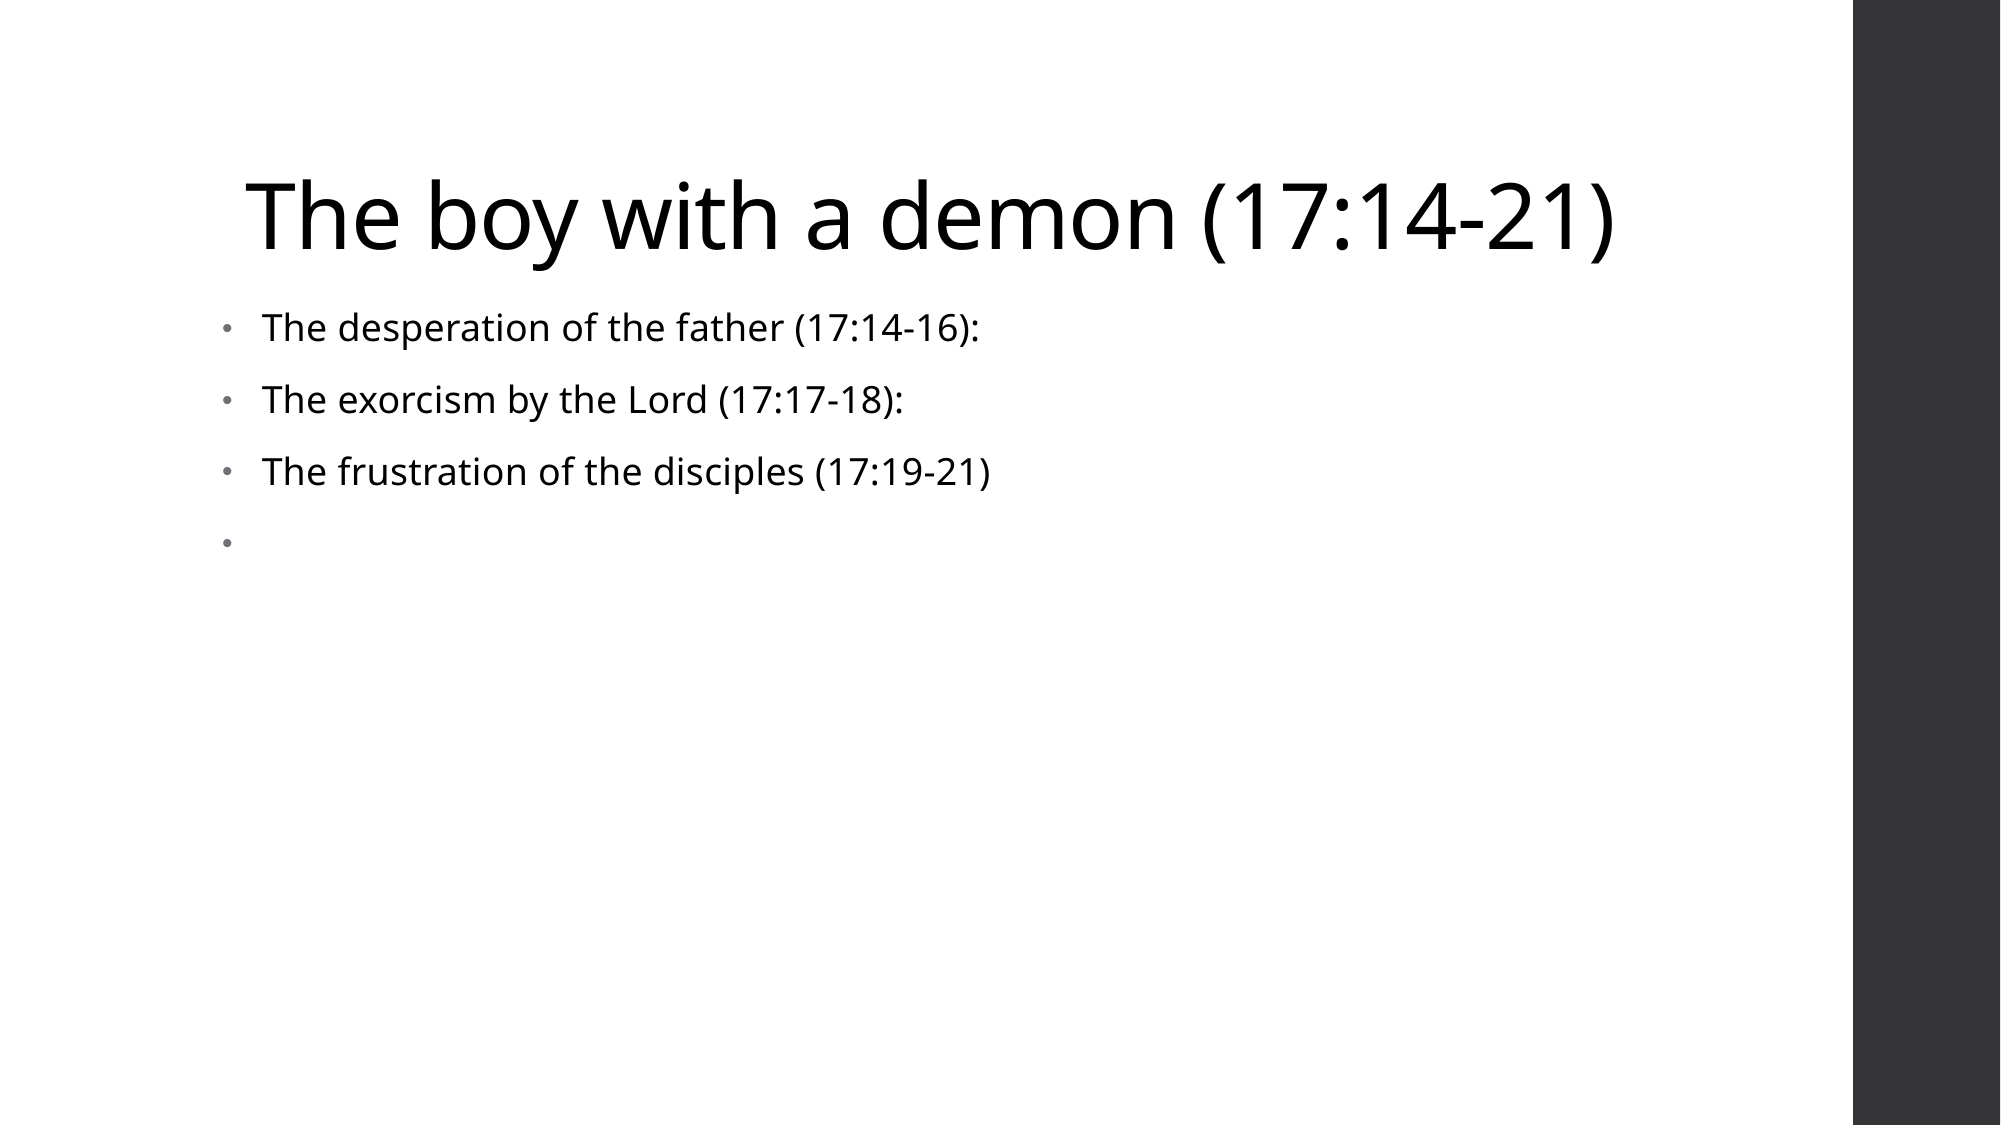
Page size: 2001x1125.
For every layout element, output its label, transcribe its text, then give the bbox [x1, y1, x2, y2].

list The desperation of the father (17:14-16): The exorcism by the Lord (17:17-18): The frustration of the disciples (17:19-21) [206, 299, 1617, 1014]
title The boy with a demon (17:14-21) [206, 60, 1797, 278]
